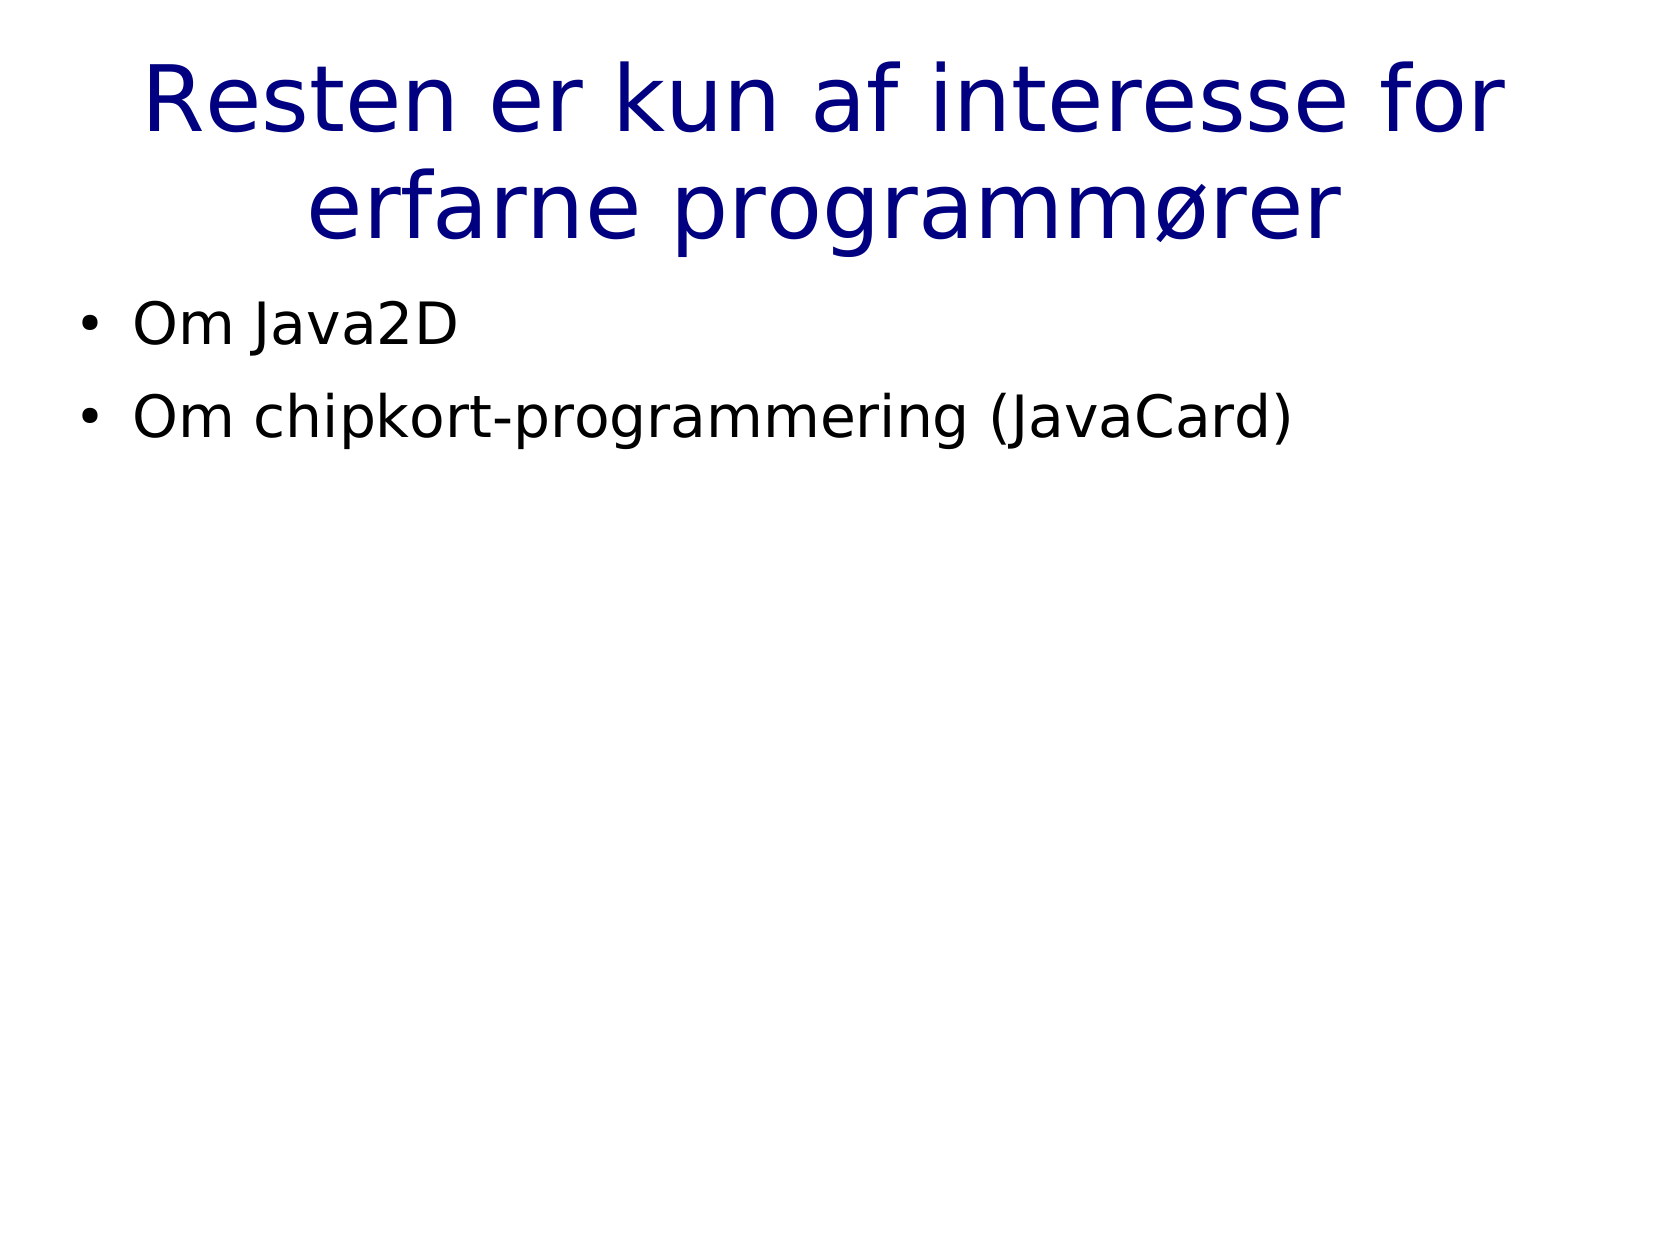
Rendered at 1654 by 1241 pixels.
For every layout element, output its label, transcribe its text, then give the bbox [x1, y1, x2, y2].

title Resten er kun af interesse for erfarne programmører [30, 45, 1620, 261]
list Om Java2D Om chipkort-programmering (JavaCard) [44, 290, 1606, 1211]
